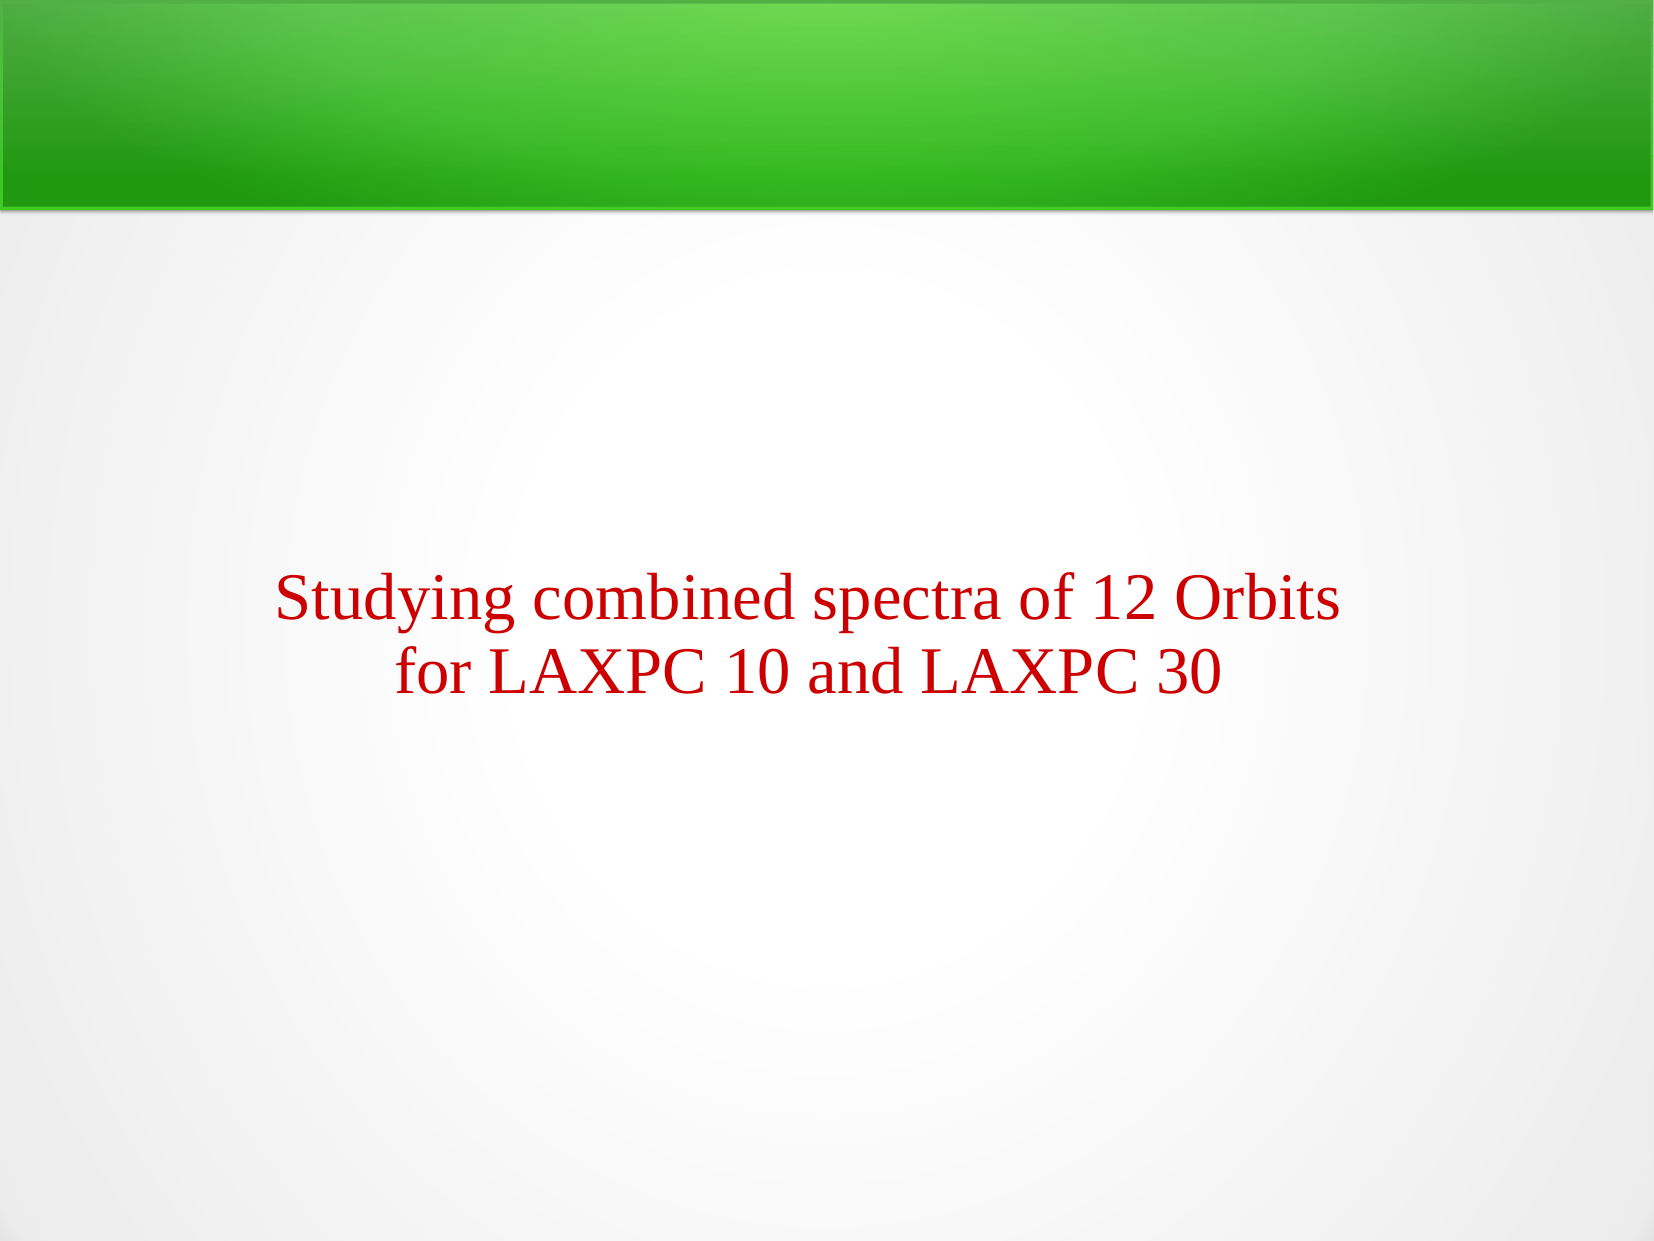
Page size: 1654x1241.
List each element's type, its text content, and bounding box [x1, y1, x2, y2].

subtitle Studying combined spectra of 12 Orbits for LAXPC 10 and LAXPC 30 [64, 305, 1554, 963]
